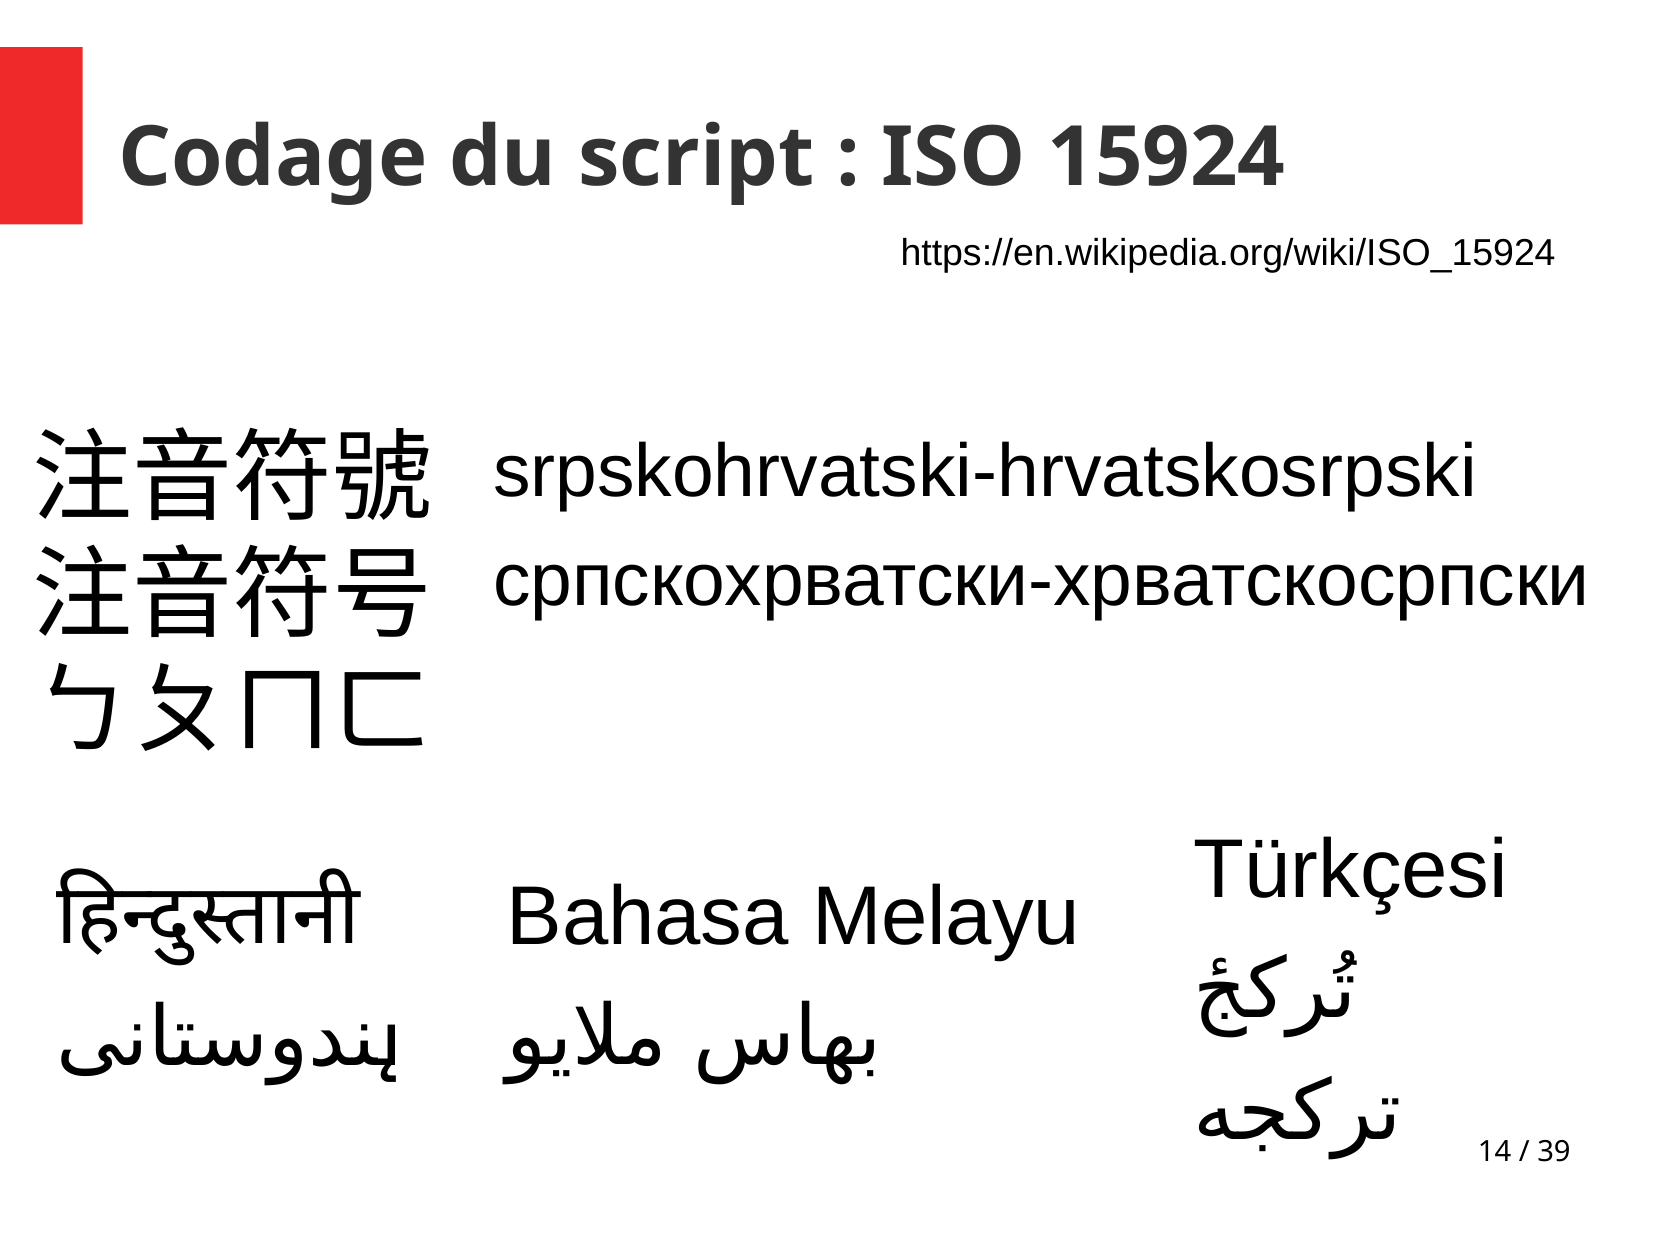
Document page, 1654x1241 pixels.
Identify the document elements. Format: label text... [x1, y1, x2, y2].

title Codage du script : ISO 15924 [118, 49, 1571, 257]
text_box Türkçesi تُركجٔ تركجه [1178, 814, 1548, 1167]
text_box 注音符號 注音符号 ㄅㄆㄇㄈ [17, 412, 485, 815]
text_box https://en.wikipedia.org/wiki/ISO_15924 [885, 224, 1571, 282]
text_box Bahasa Melayu بهاس ملايو‎ [491, 862, 1111, 1099]
text_box हिन्दुस्तानी ہندوستانی [41, 858, 443, 1111]
text_box srpskohrvatski-hrvatskosrpski српскохрватски-хрватскосрпски [478, 421, 1625, 804]
